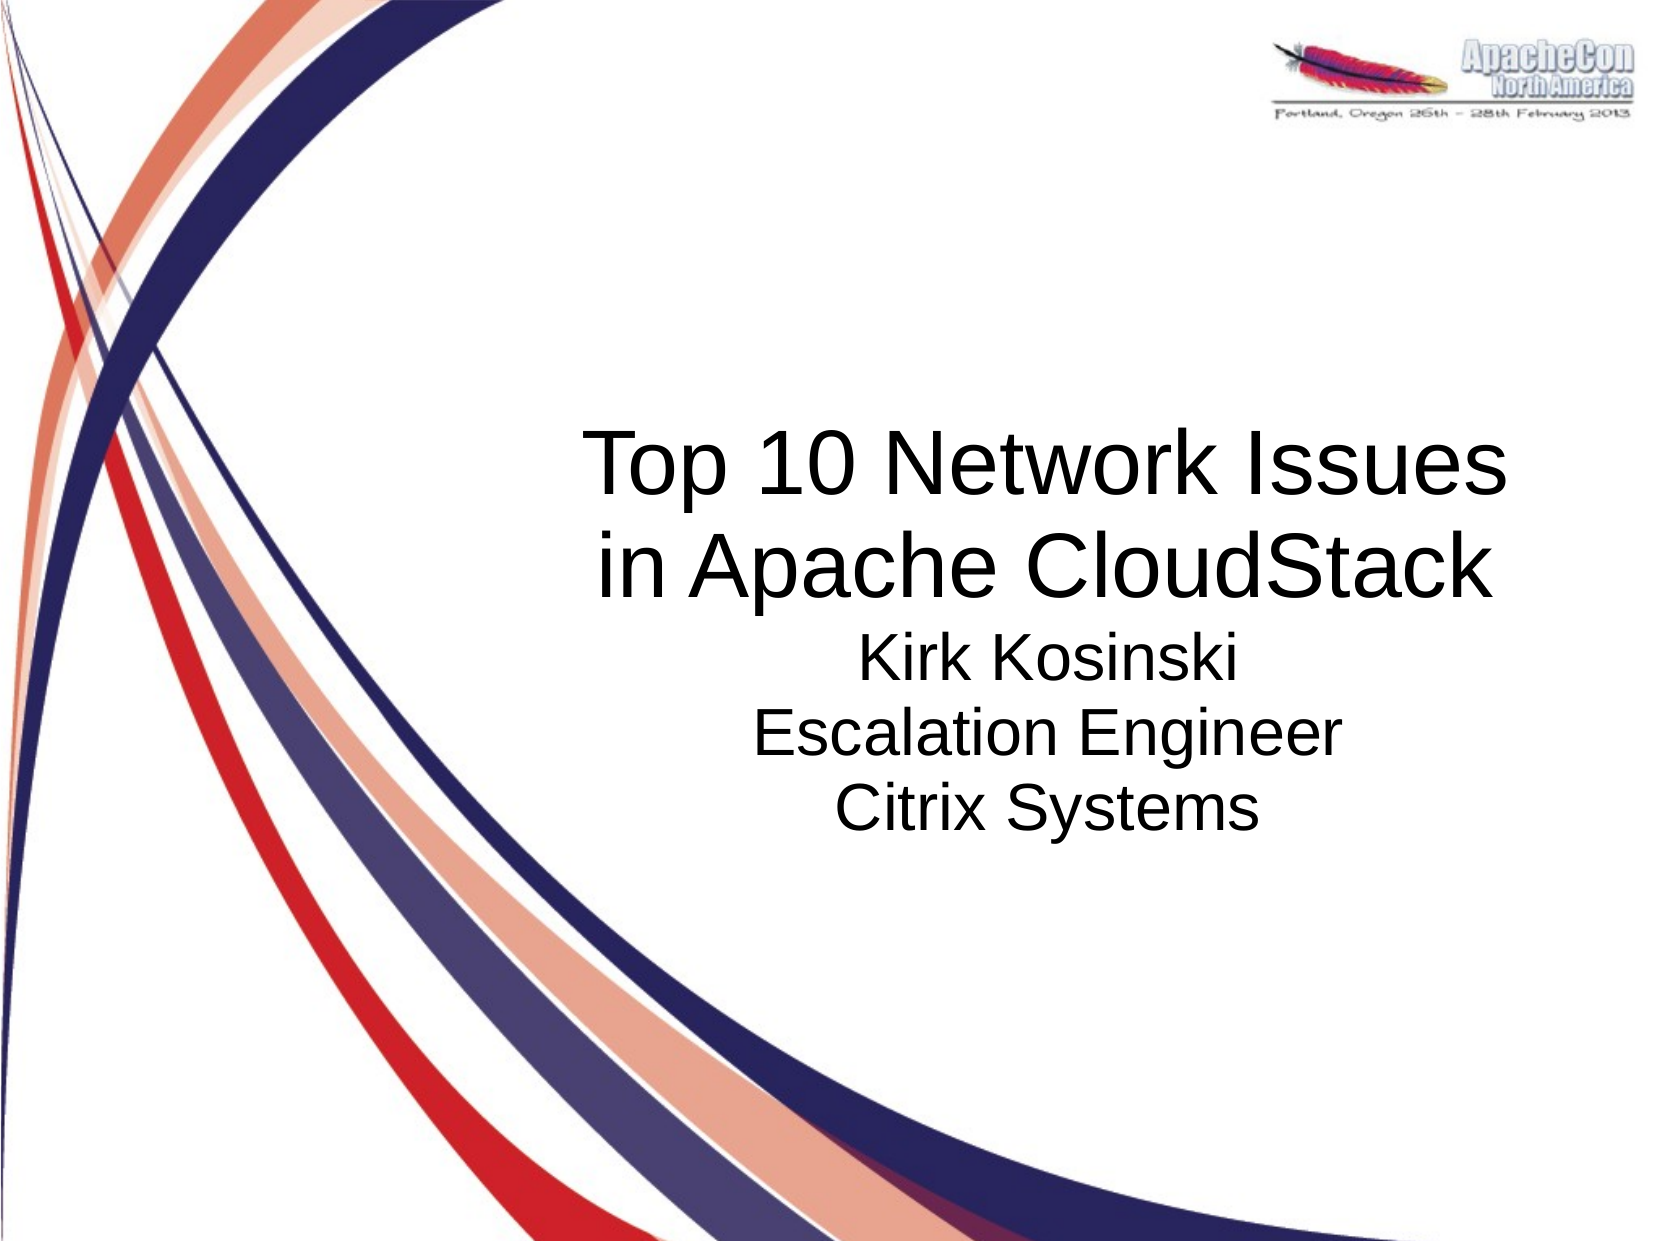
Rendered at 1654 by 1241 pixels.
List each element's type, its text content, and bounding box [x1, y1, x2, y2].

subtitle Kirk Kosinski Escalation Engineer Citrix Systems [561, 620, 1536, 845]
picture [0, 0, 1654, 1241]
title Top 10 Network Issues in Apache CloudStack [561, 411, 1531, 617]
